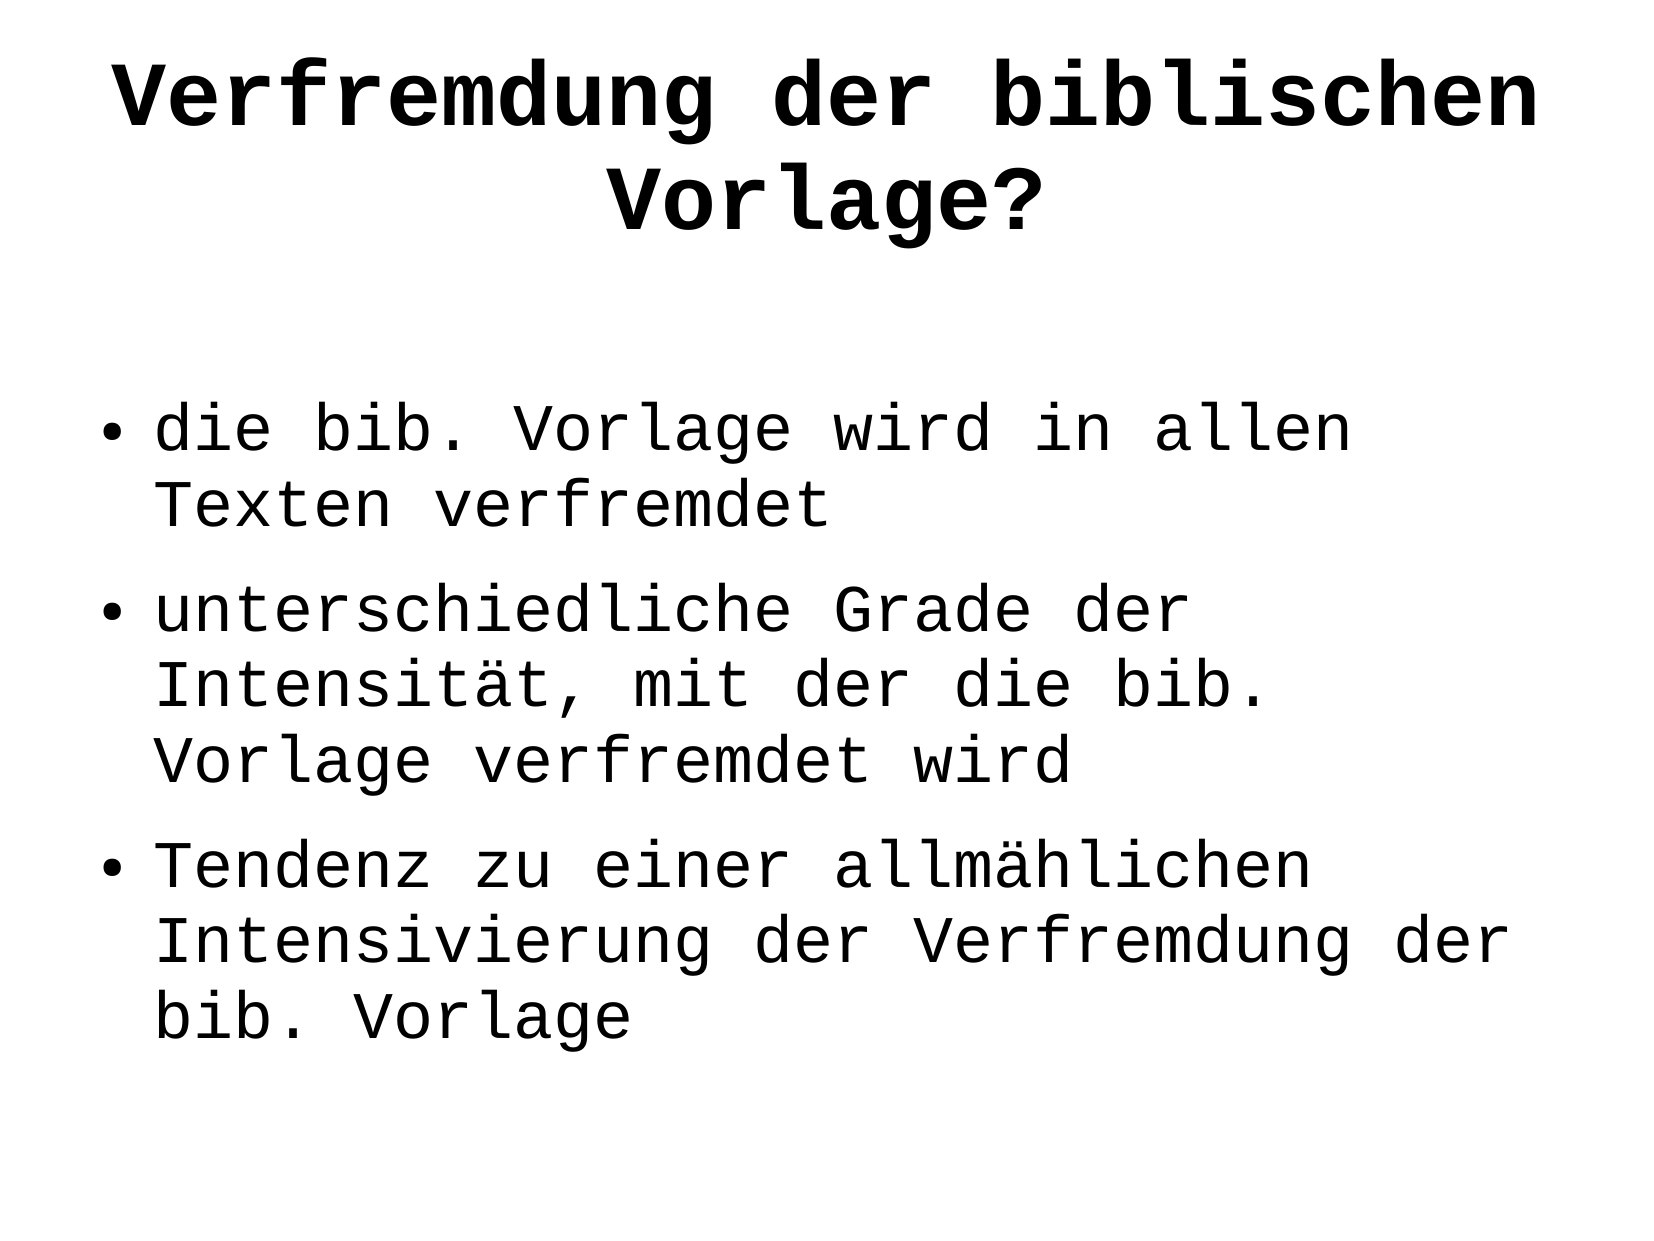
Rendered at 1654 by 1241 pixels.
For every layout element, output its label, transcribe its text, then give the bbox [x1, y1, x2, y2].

title Verfremdung der biblischen Vorlage? [82, 49, 1571, 257]
list die bib. Vorlage wird in allen Texten verfremdet unterschiedliche Grade der Intensität, mit der die bib. Vorlage verfremdet wird Tendenz zu einer allmählichen Intensivierung der Verfremdung der bib. Vorlage [82, 290, 1571, 1109]
